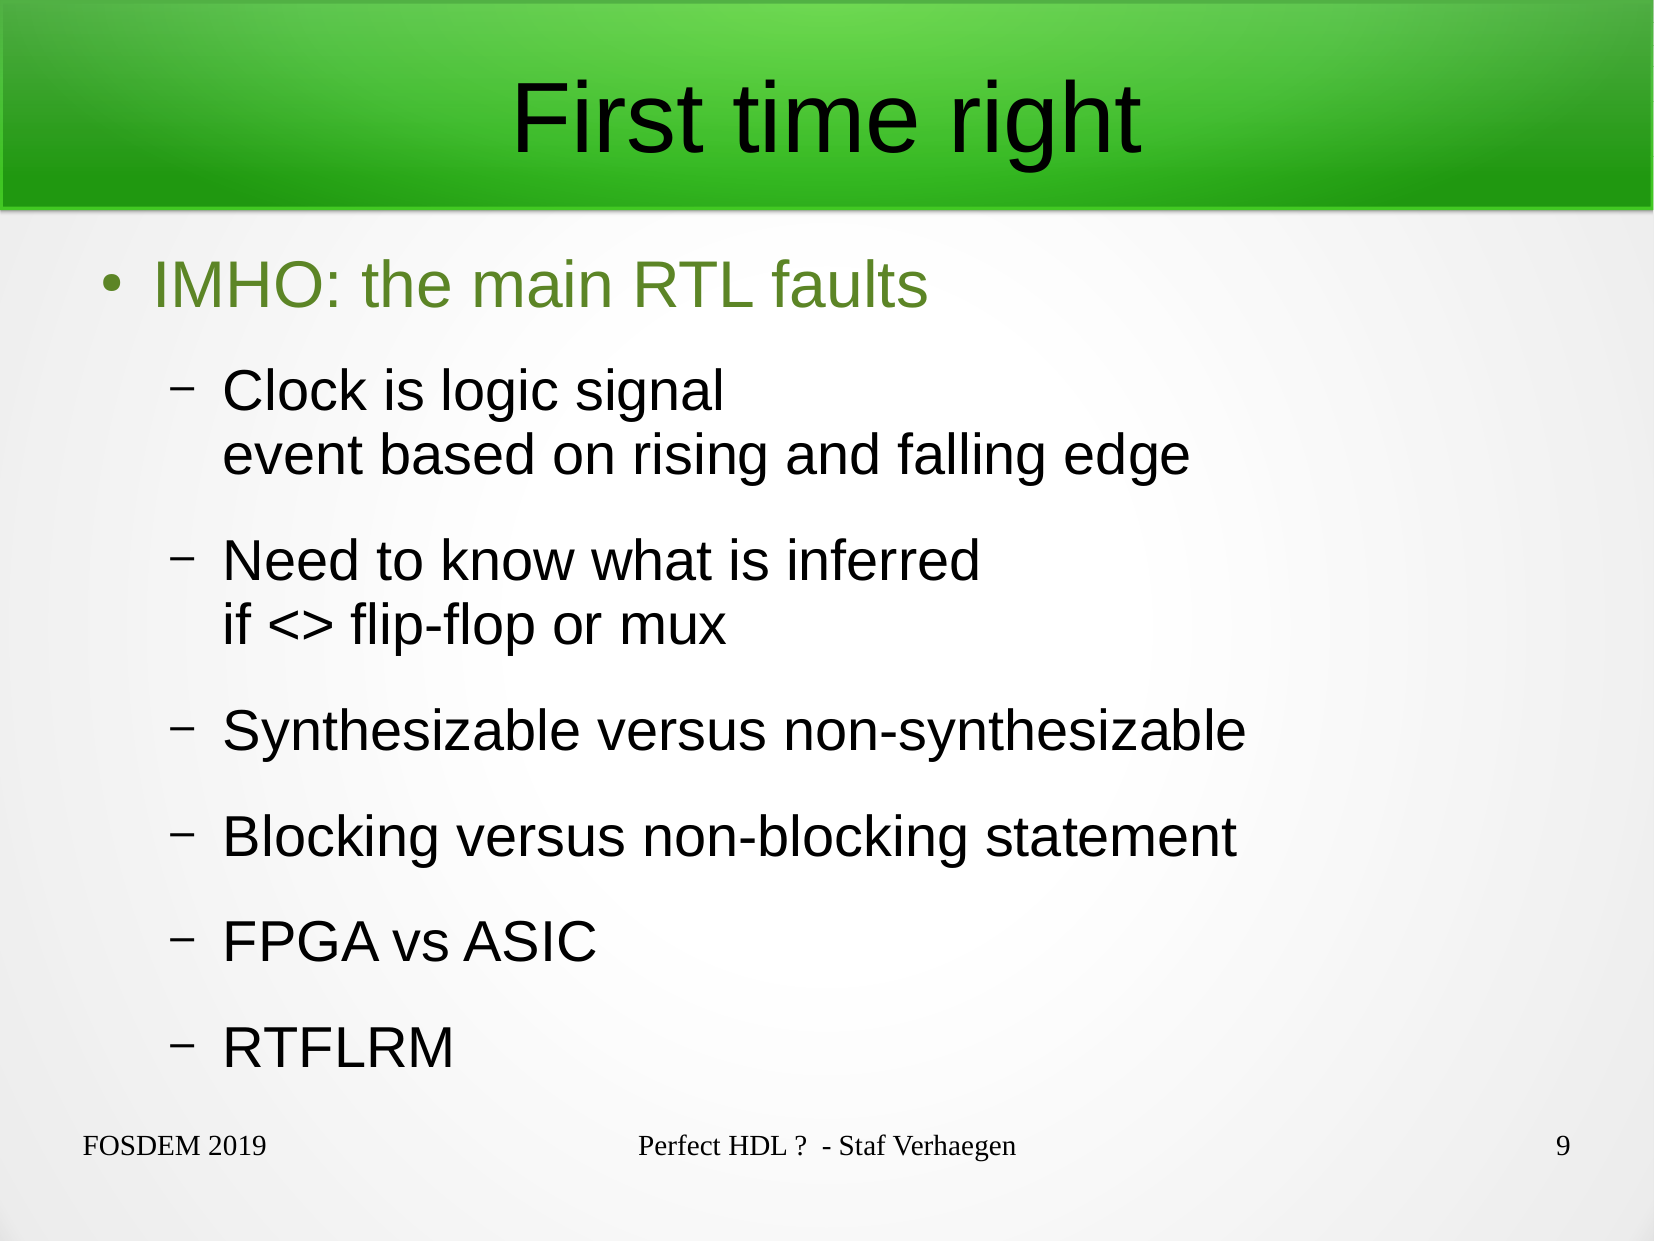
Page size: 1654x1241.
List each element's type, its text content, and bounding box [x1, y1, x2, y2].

title First time right [82, 47, 1571, 189]
list IMHO: the main RTL faults Clock is logic signal event based on rising and falling edge Need to know what is inferred if <> flip-flop or mux Synthesizable versus non-synthesizable Blocking versus non-blocking statement FPGA vs ASIC RTFLRM [82, 248, 1571, 1087]
